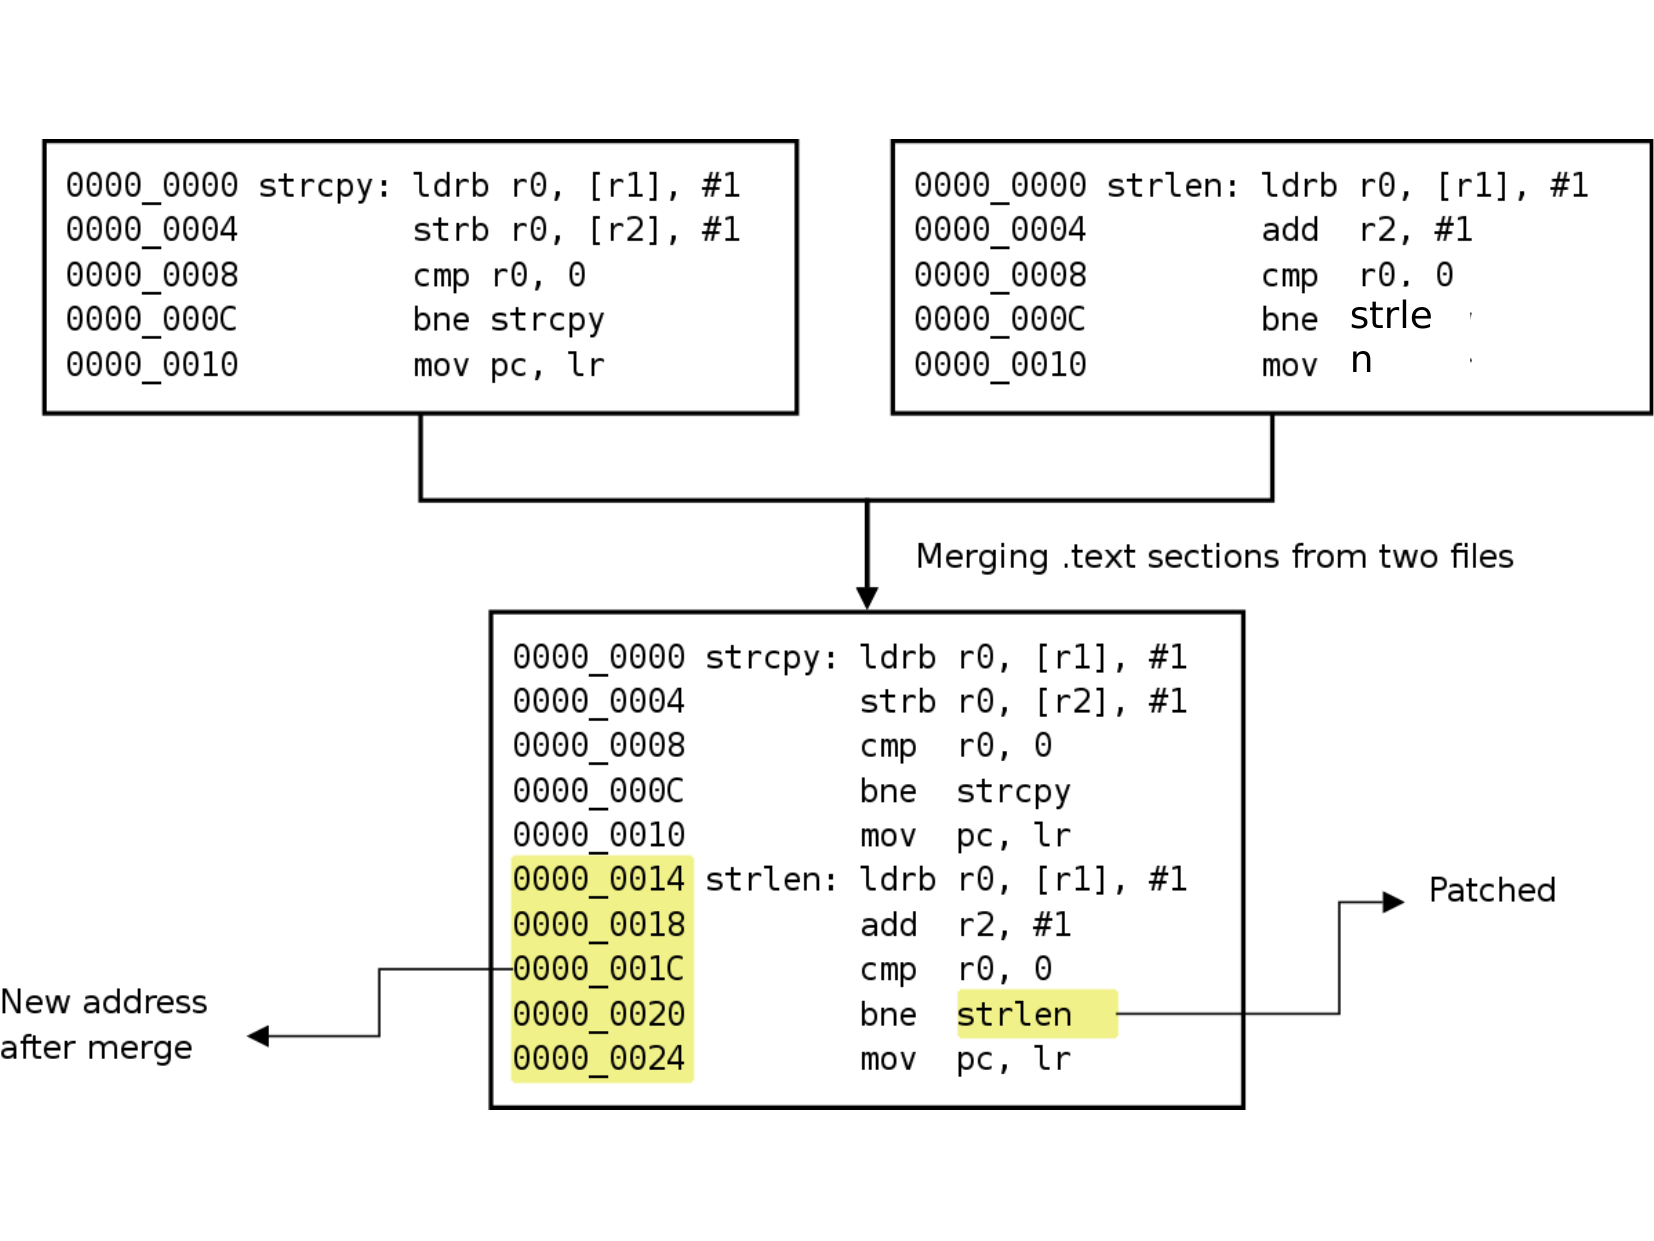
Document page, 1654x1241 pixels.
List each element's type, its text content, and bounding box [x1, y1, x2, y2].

text_box strlen [1335, 286, 1471, 346]
picture [0, 139, 1654, 1111]
